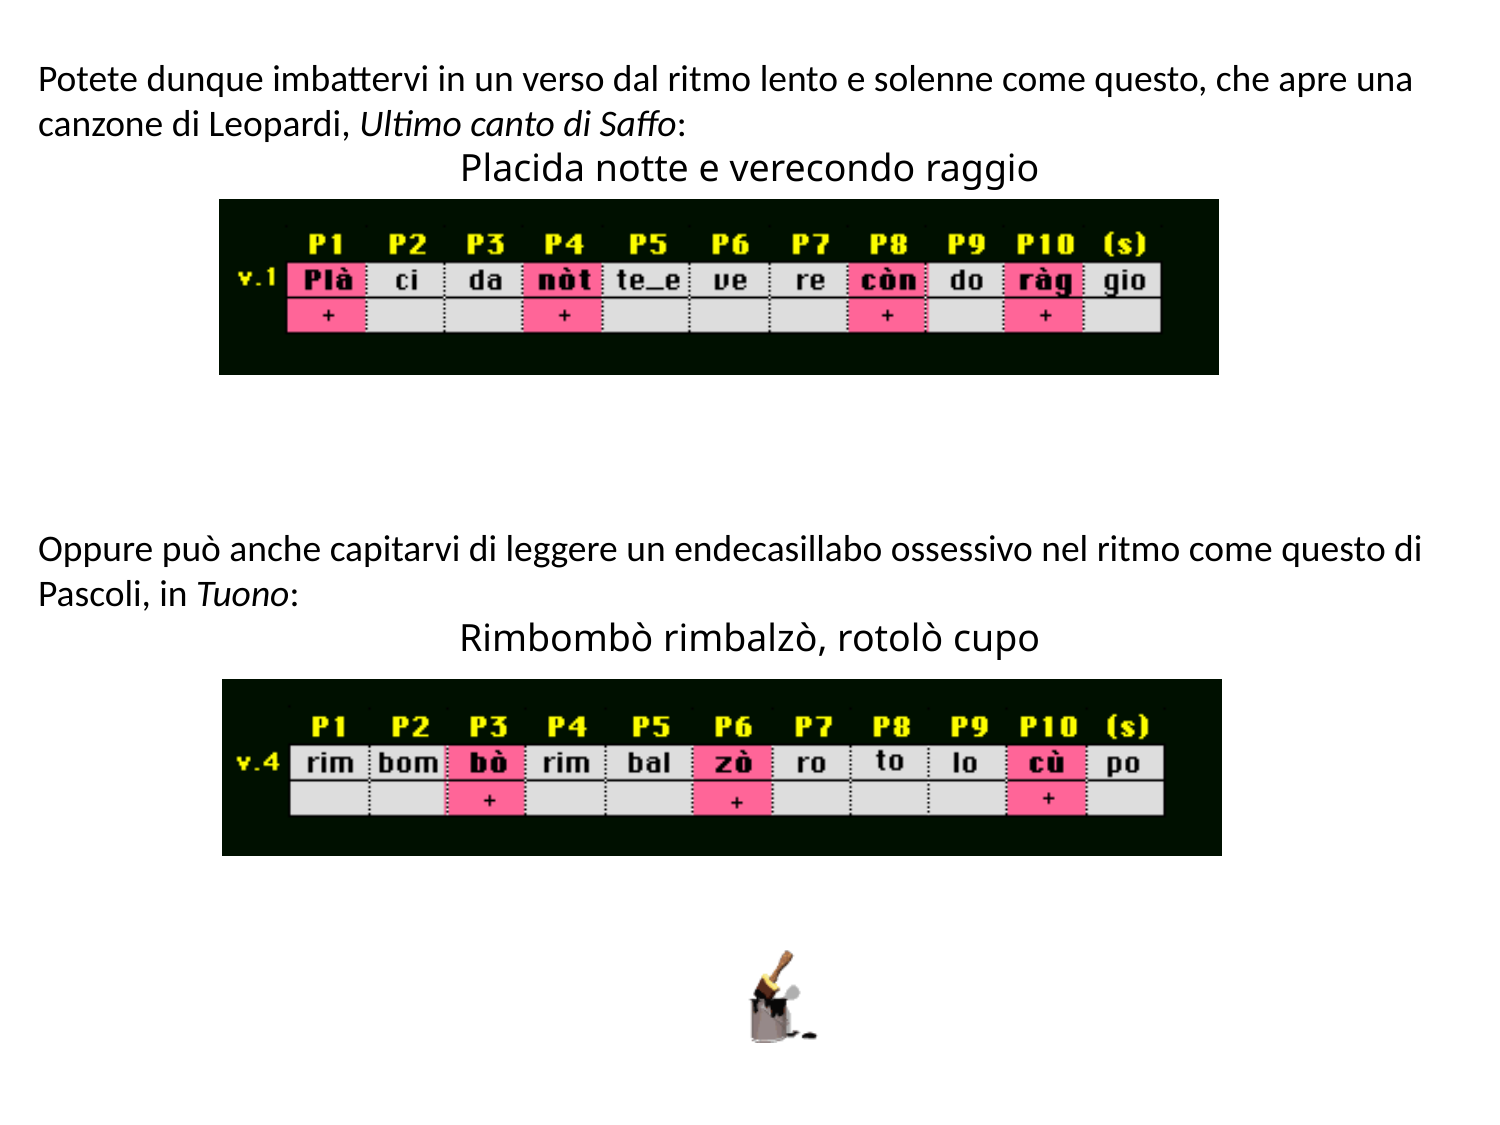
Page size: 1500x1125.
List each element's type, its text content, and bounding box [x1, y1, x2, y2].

picture [738, 949, 895, 1043]
text_box Potete dunque imbattervi in un verso dal ritmo lento e solenne come questo, che apre una canzone di Leopardi, Ultimo canto di Saffo: Placida notte e verecondo raggio [23, 46, 1477, 197]
picture [219, 199, 1219, 375]
picture [222, 679, 1222, 856]
text_box Oppure può anche capitarvi di leggere un endecasillabo ossessivo nel ritmo come questo di Pascoli, in Tuono: Rimbombò rimbalzò, rotolò cupo [23, 516, 1477, 667]
